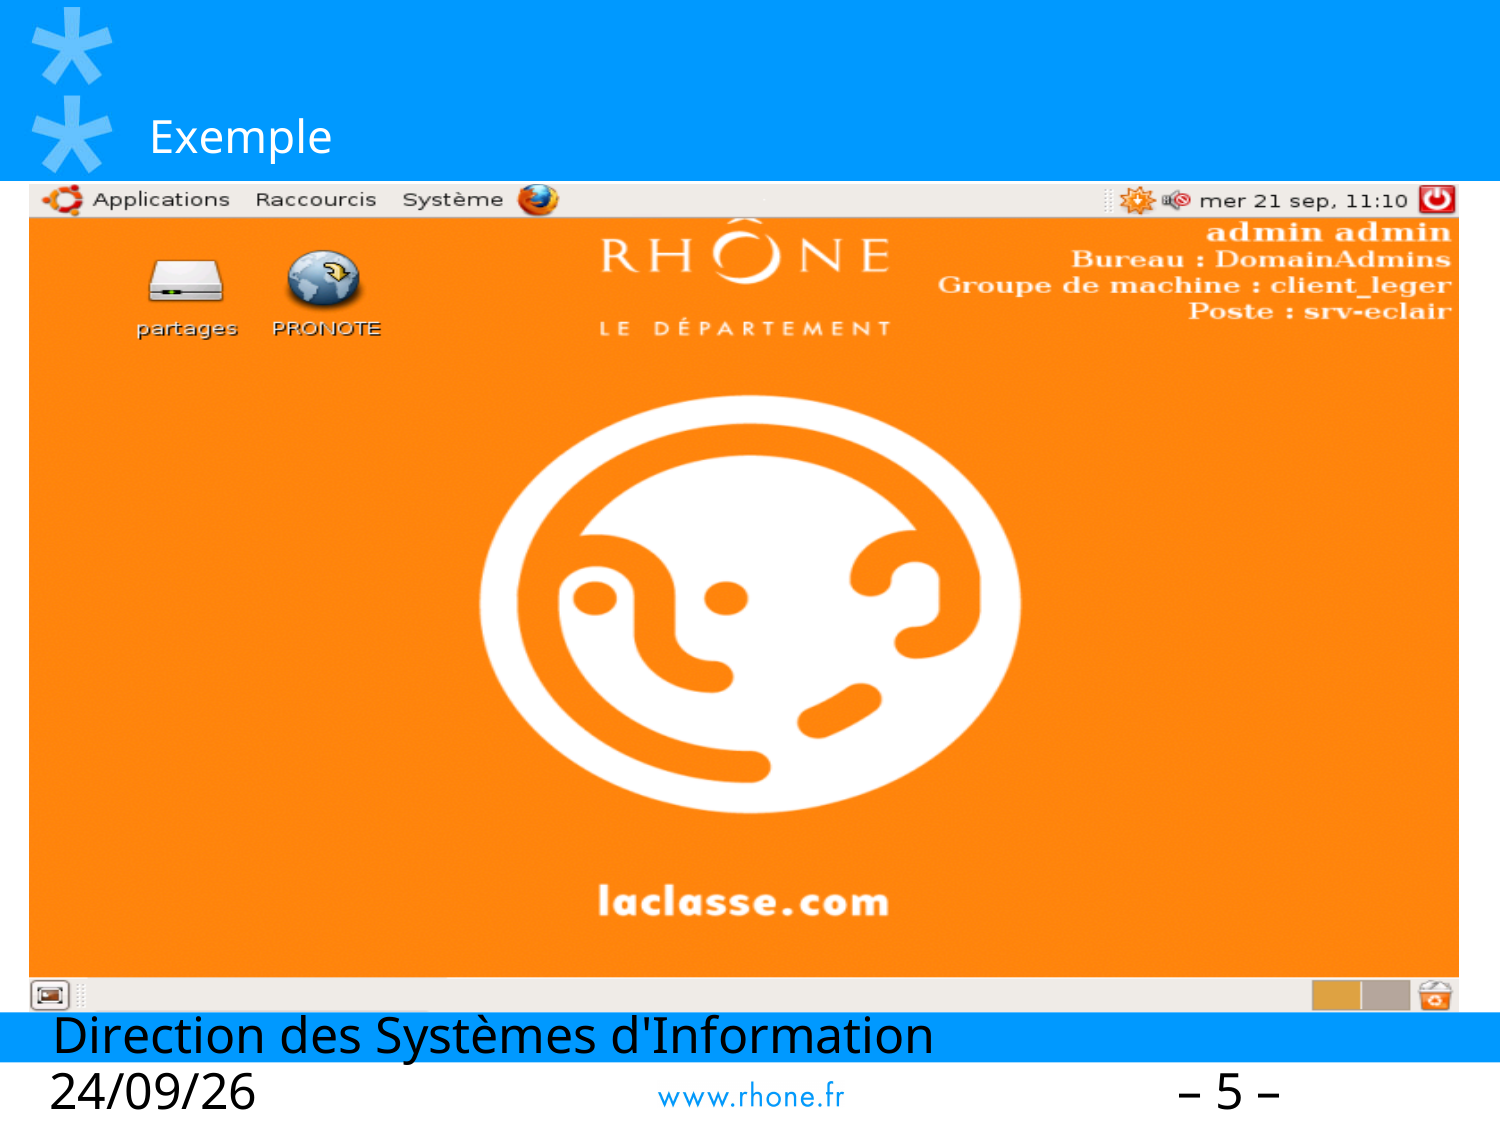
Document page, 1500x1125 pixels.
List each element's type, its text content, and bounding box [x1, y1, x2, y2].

picture [0, 0, 1500, 181]
picture [29, 184, 1459, 1012]
title Exemple [134, 0, 1410, 171]
picture [657, 1080, 845, 1108]
